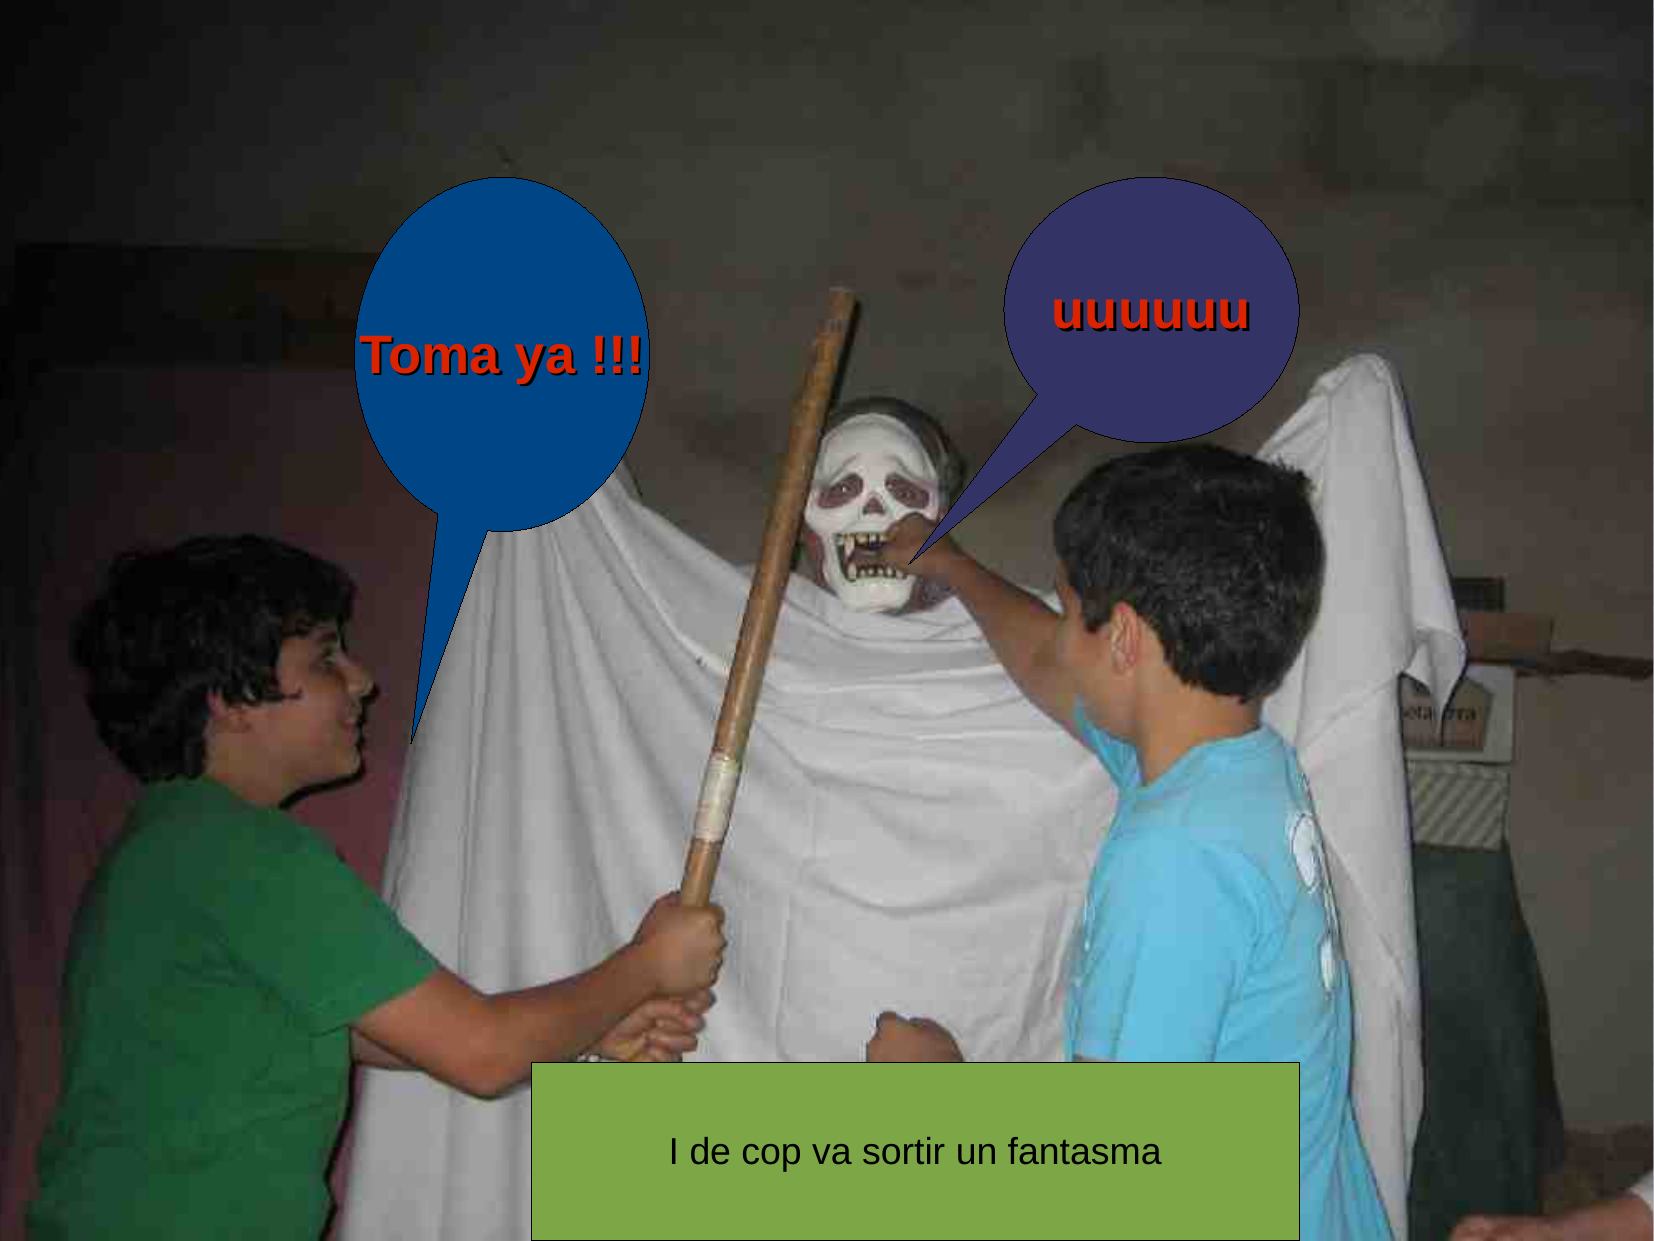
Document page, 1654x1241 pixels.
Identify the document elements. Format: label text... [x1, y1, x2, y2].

text_box I de cop va sortir un fantasma [531, 1062, 1300, 1241]
picture [0, 0, 1654, 1241]
text_box Toma ya !!! [354, 177, 650, 744]
text_box uuuuuu [908, 177, 1300, 565]
